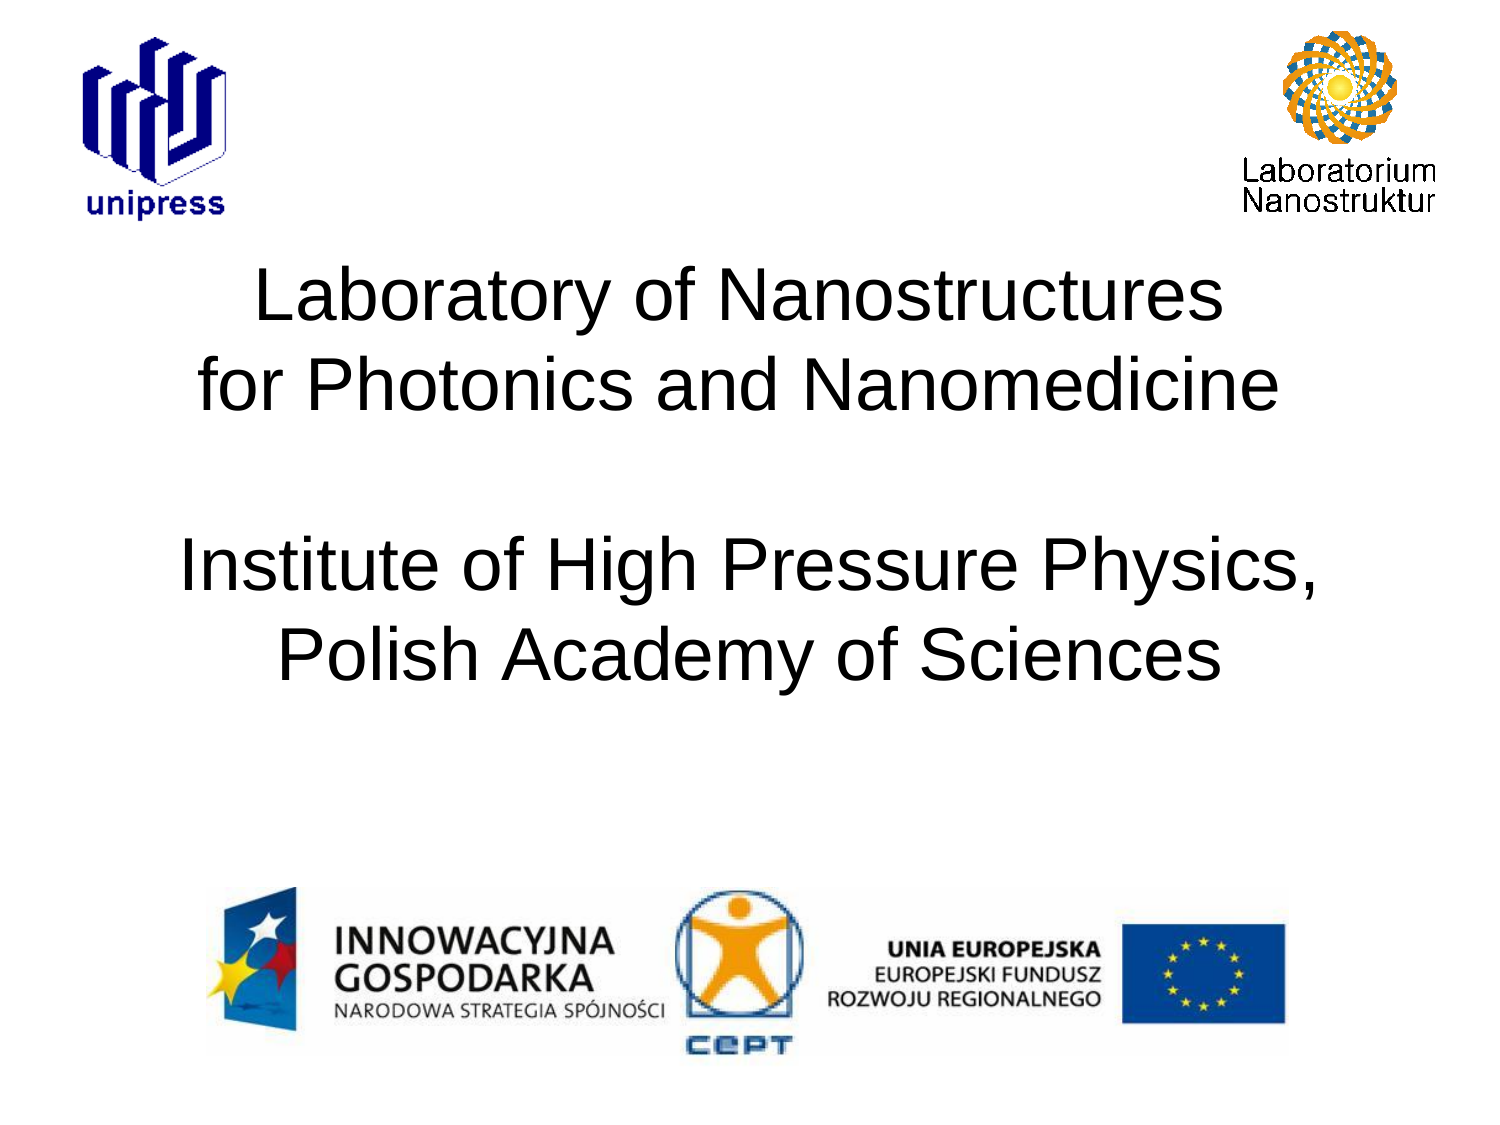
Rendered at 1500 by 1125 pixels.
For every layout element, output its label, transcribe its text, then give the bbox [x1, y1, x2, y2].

picture [1244, 31, 1435, 212]
picture [64, 37, 250, 223]
title Laboratory of Nanostructures for Photonics and Nanomedicine Institute of High Pressure Physics, Polish Academy of Sciences [112, 237, 1388, 703]
picture [206, 887, 1289, 1093]
